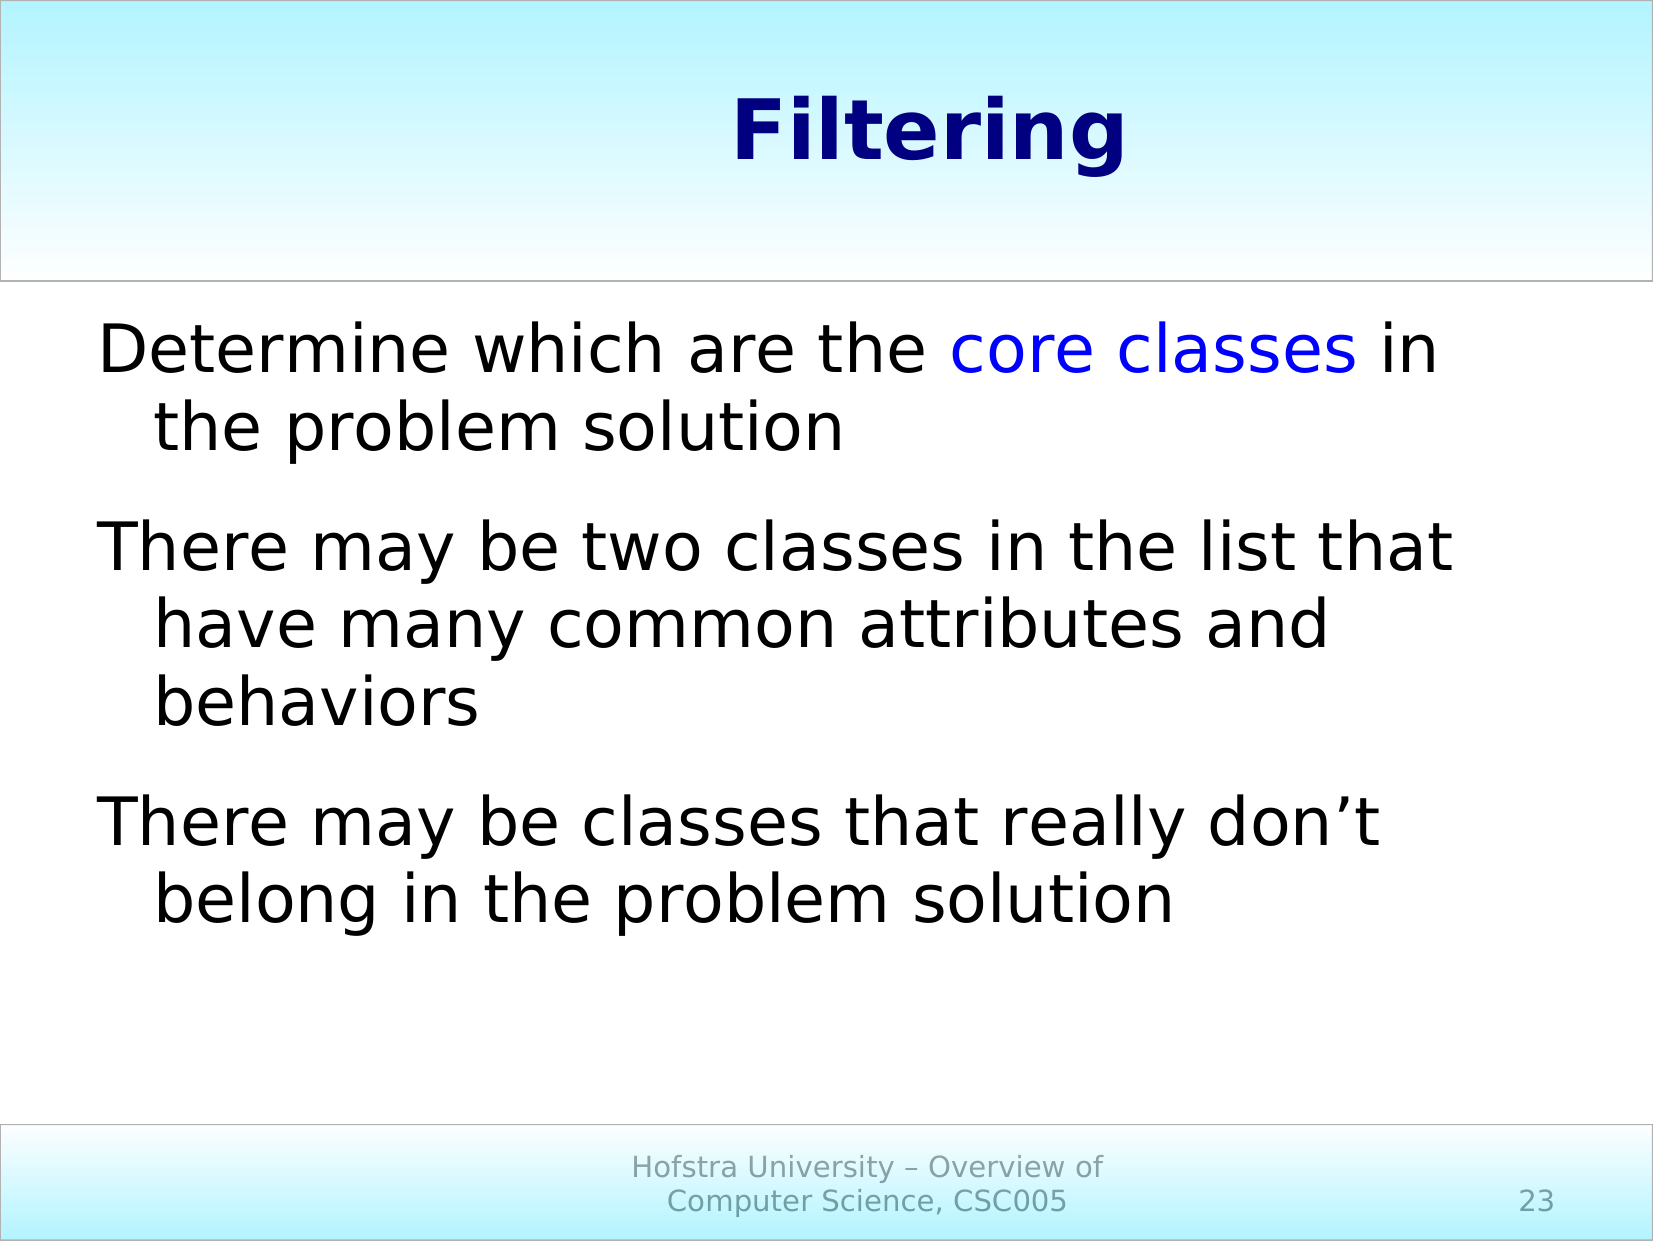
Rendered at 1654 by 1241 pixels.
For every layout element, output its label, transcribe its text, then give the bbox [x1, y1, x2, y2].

list Determine which are the core classes in the problem solution There may be two classes in the list that have many common attributes and behaviors There may be classes that really don’t belong in the problem solution [82, 303, 1571, 1131]
title Filtering [247, 27, 1612, 235]
